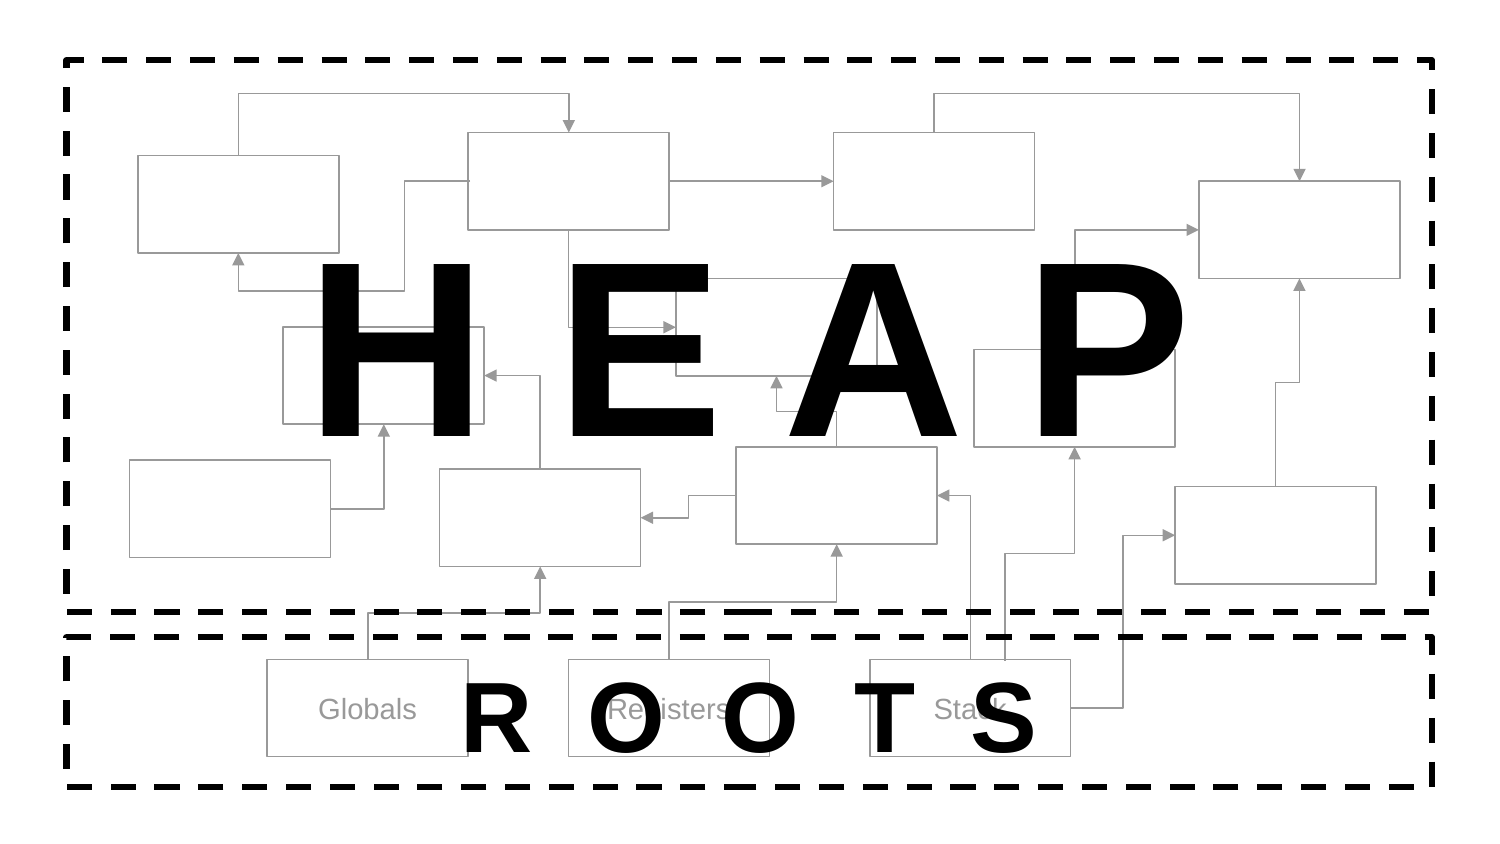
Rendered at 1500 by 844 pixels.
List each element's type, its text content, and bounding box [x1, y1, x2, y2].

text_box H E A P [66, 60, 1432, 613]
text_box R O O T S [66, 637, 1432, 788]
